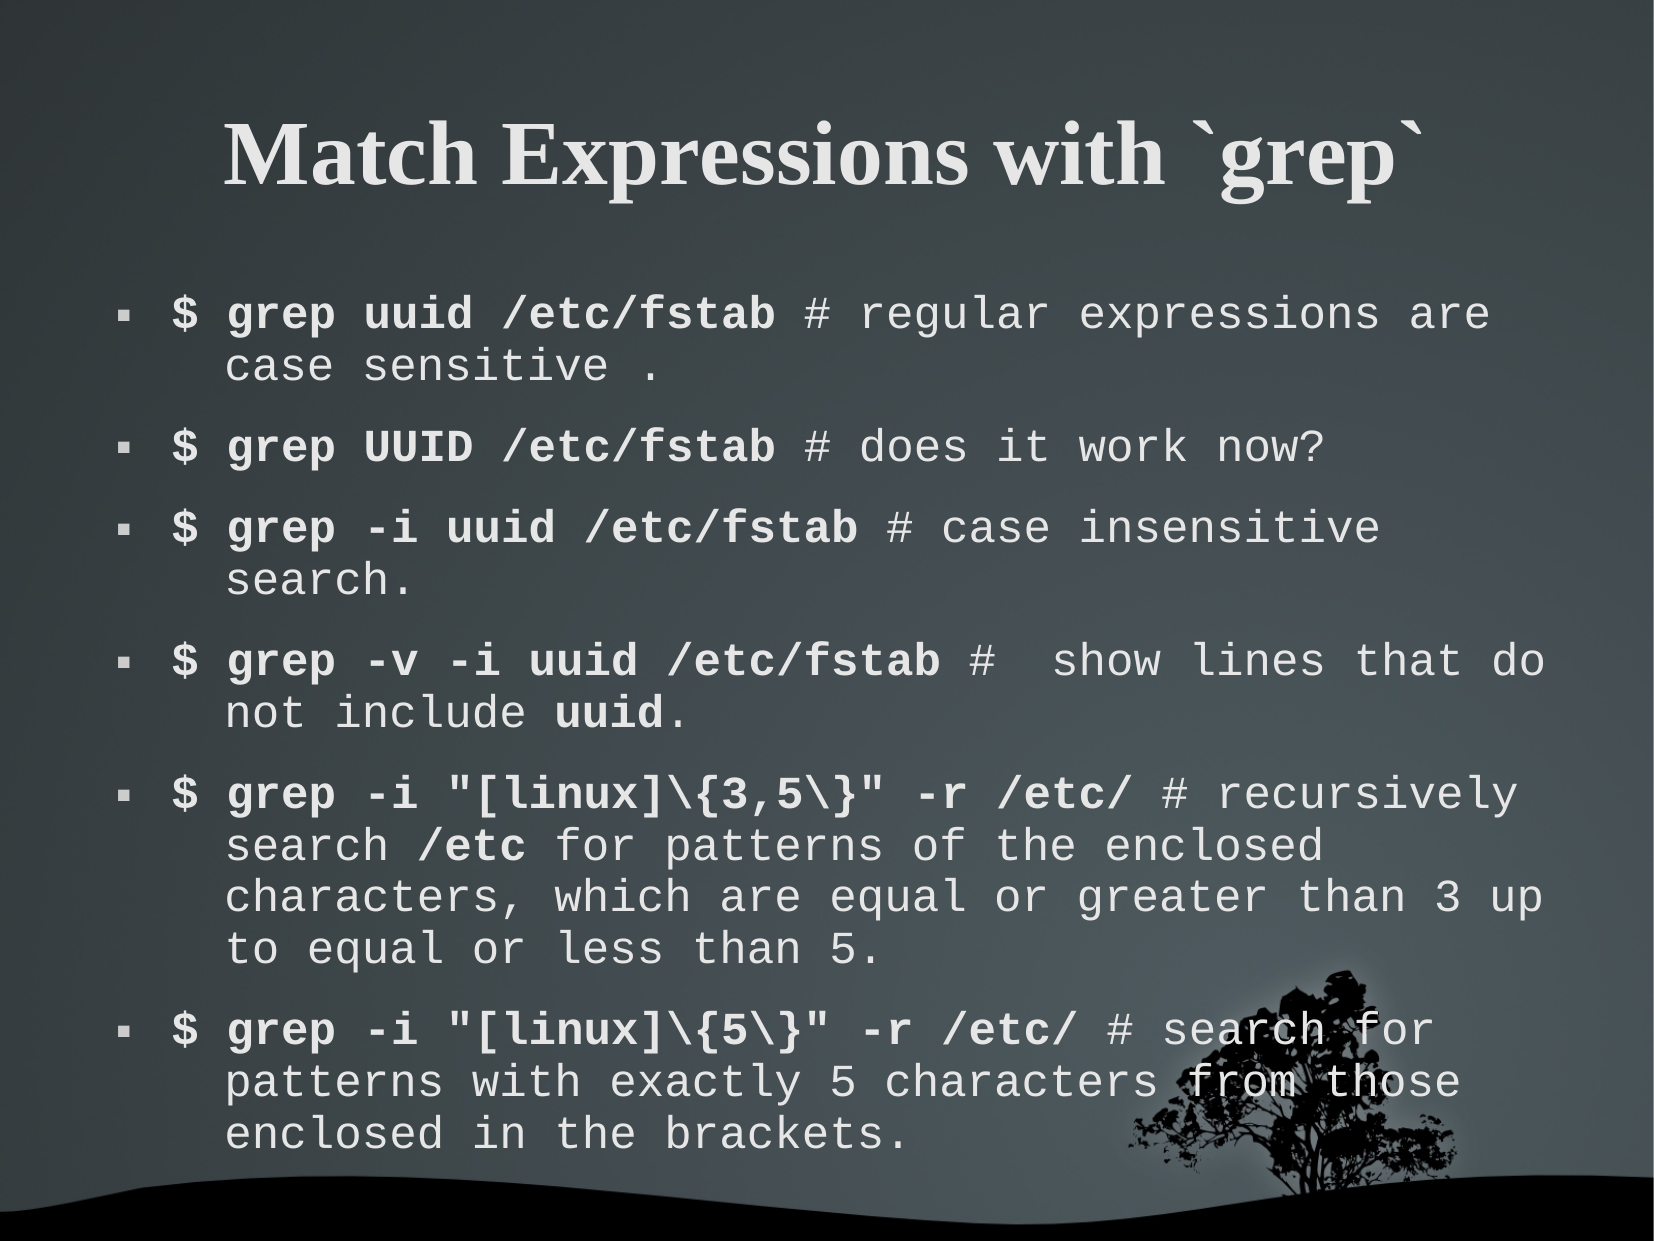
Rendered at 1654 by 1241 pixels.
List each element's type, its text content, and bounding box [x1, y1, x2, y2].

picture [0, 0, 1654, 1241]
title Match Expressions with `grep` [82, 33, 1571, 274]
list $ grep uuid /etc/fstab # regular expressions are case sensitive . $ grep UUID /etc/fstab # does it work now? $ grep -i uuid /etc/fstab # case insensitive search. $ grep -v -i uuid /etc/fstab # show lines that do not include uuid. $ grep -i "[linux]\{3,5\}" -r /etc/ # recursively search /etc for patterns of the enclosed characters, which are equal or greater than 3 up to equal or less than 5. $ grep -i "[linux]\{5\}" -r /etc/ # search for patterns with exactly 5 characters from those enclosed in the brackets. [82, 290, 1571, 1202]
